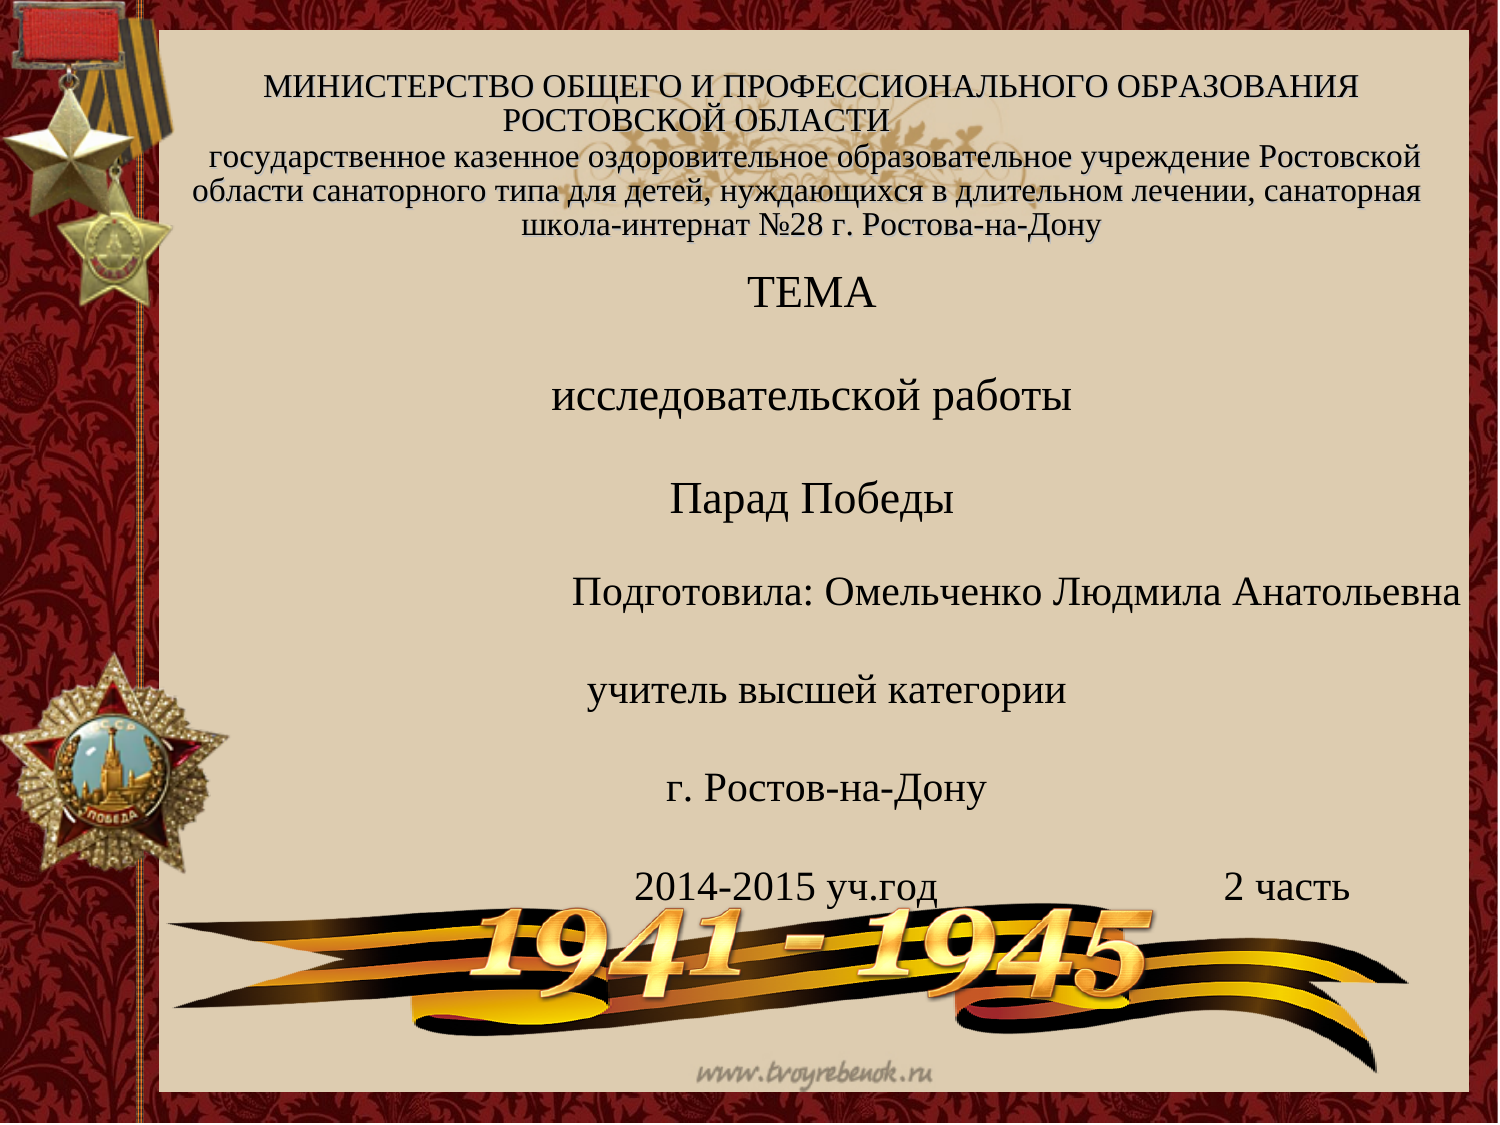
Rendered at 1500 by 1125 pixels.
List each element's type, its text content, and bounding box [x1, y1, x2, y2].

picture [0, 0, 1498, 1123]
text_box МИНИСТЕРСТВО ОБЩЕГО И ПРОФЕССИОНАЛЬНОГО ОБРАЗОВАНИЯ РОСТОВСКОЙ ОБЛАСТИ государственное казенное оздоровительное образовательное учреждение Ростовской области санаторного типа для детей, нуждающихся в длительном лечении, санаторная школа-интернат №28 г. Ростова-на-Дону [177, 65, 1447, 266]
text_box Подготовила: Омельченко Людмила Анатольевна учитель высшей категории г. Ростов-на-Дону 2014-2015 уч.год 2 часть [177, 560, 1477, 1125]
text_box ТЕМА исследовательской работы Парад Победы [206, 260, 1418, 532]
